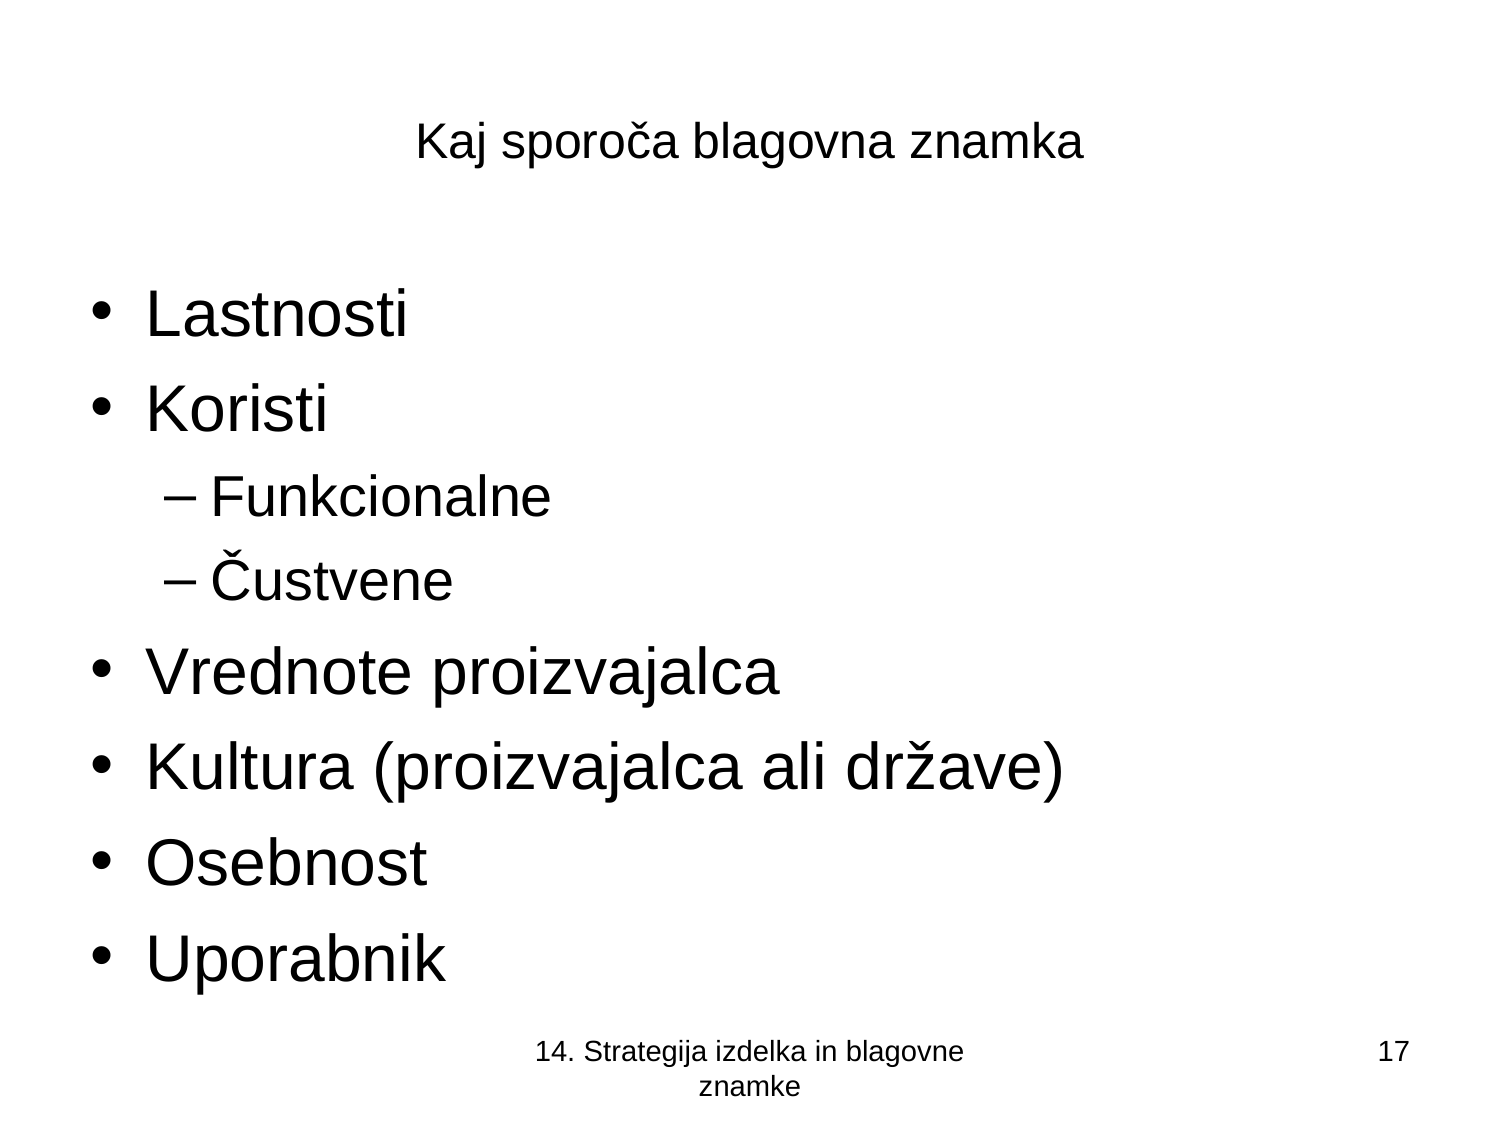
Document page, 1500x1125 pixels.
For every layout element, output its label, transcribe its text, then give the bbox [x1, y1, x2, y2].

list Lastnosti Koristi Funkcionalne Čustvene Vrednote proizvajalca Kultura (proizvajalca ali države) Osebnost Uporabnik [75, 262, 1426, 1010]
text_box <number> [1074, 1024, 1426, 1103]
text_box 14. Strategija izdelka in blagovne znamke [512, 1024, 988, 1103]
title Kaj sporoča blagovna znamka [75, 45, 1426, 233]
